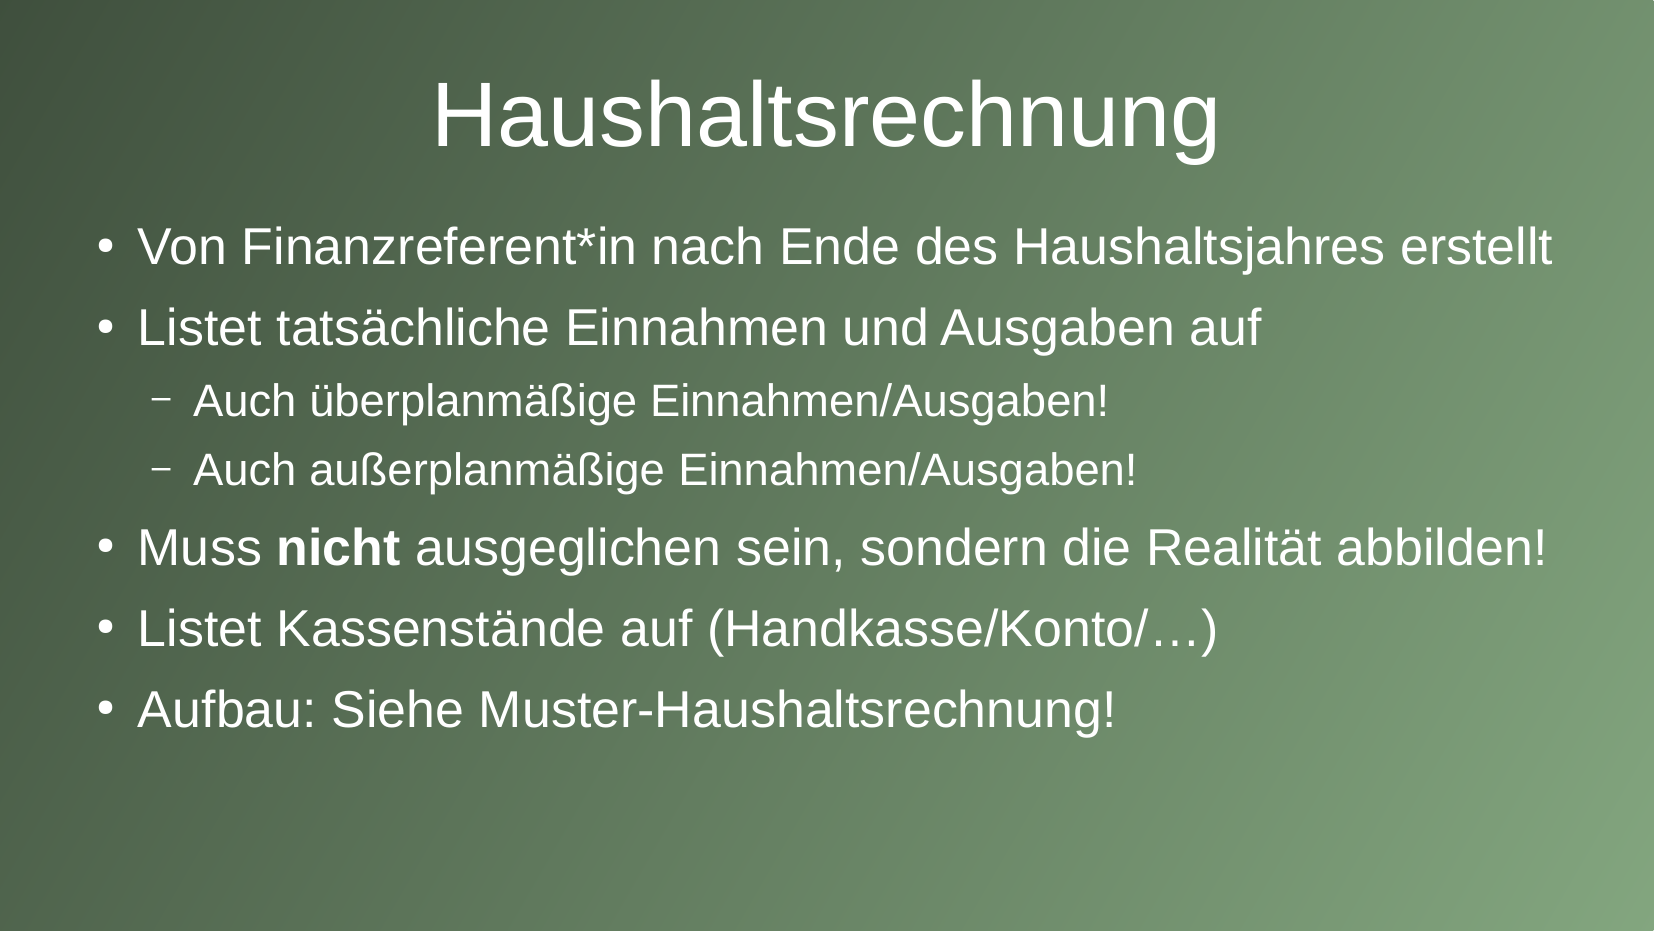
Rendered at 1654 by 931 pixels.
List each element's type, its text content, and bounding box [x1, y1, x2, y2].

title Haushaltsrechnung [82, 37, 1571, 193]
list Von Finanzreferent*in nach Ende des Haushaltsjahres erstellt Listet tatsächliche Einnahmen und Ausgaben auf Auch überplanmäßige Einnahmen/Ausgaben! Auch außerplanmäßige Einnahmen/Ausgaben! Muss nicht ausgeglichen sein, sondern die Realität abbilden! Listet Kassenstände auf (Handkasse/Konto/…) Aufbau: Siehe Muster-Haushaltsrechnung! [82, 217, 1571, 758]
